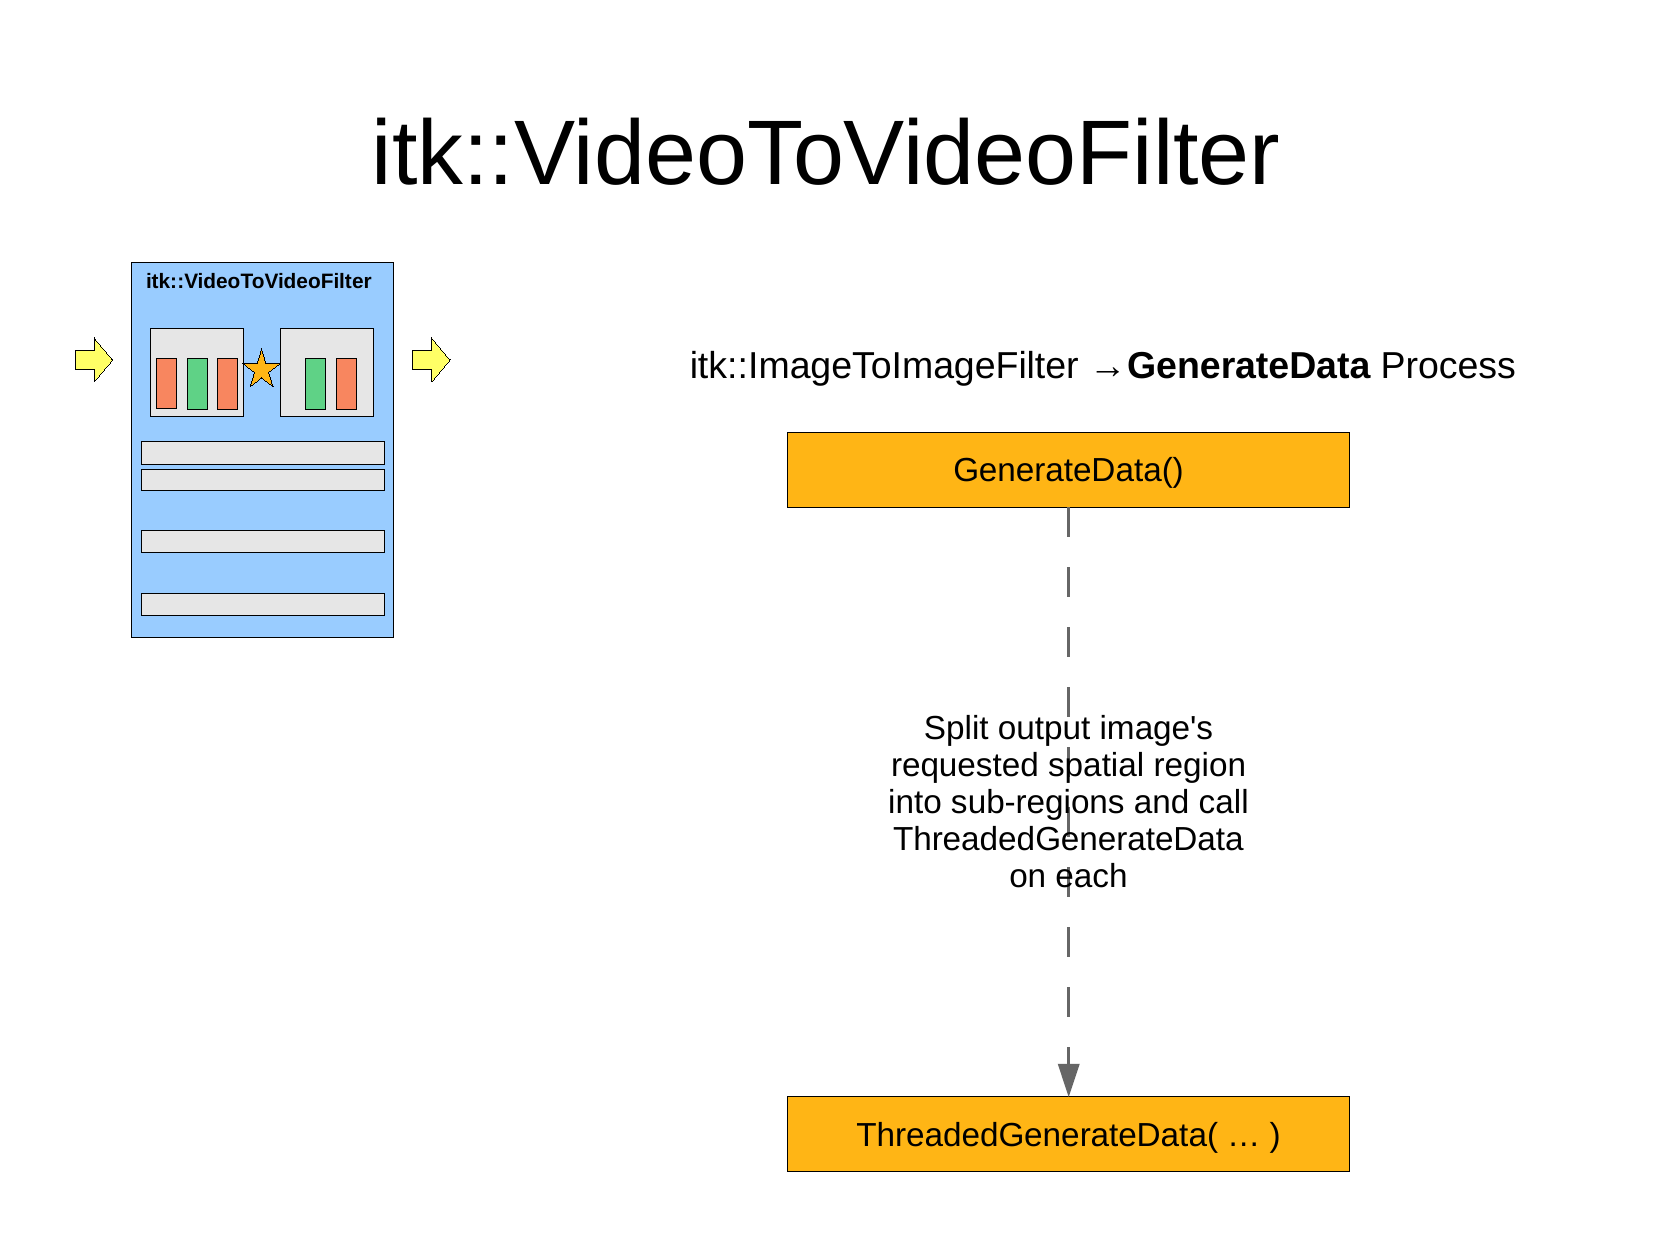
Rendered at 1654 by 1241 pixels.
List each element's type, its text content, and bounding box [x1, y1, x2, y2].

text_box GenerateData() [787, 432, 1350, 508]
text_box [141, 469, 385, 491]
text_box [141, 593, 385, 616]
text_box ThreadedGenerateData( … ) [787, 1096, 1350, 1172]
text_box itk::ImageToImageFilter →GenerateData Process [675, 337, 1538, 395]
text_box [150, 328, 374, 417]
text_box [141, 530, 385, 553]
title itk::VideoToVideoFilter [82, 49, 1571, 257]
text_box itk::VideoToVideoFilter [131, 262, 394, 638]
text_box [141, 441, 385, 465]
text_box [412, 337, 451, 382]
text_box [75, 337, 113, 382]
